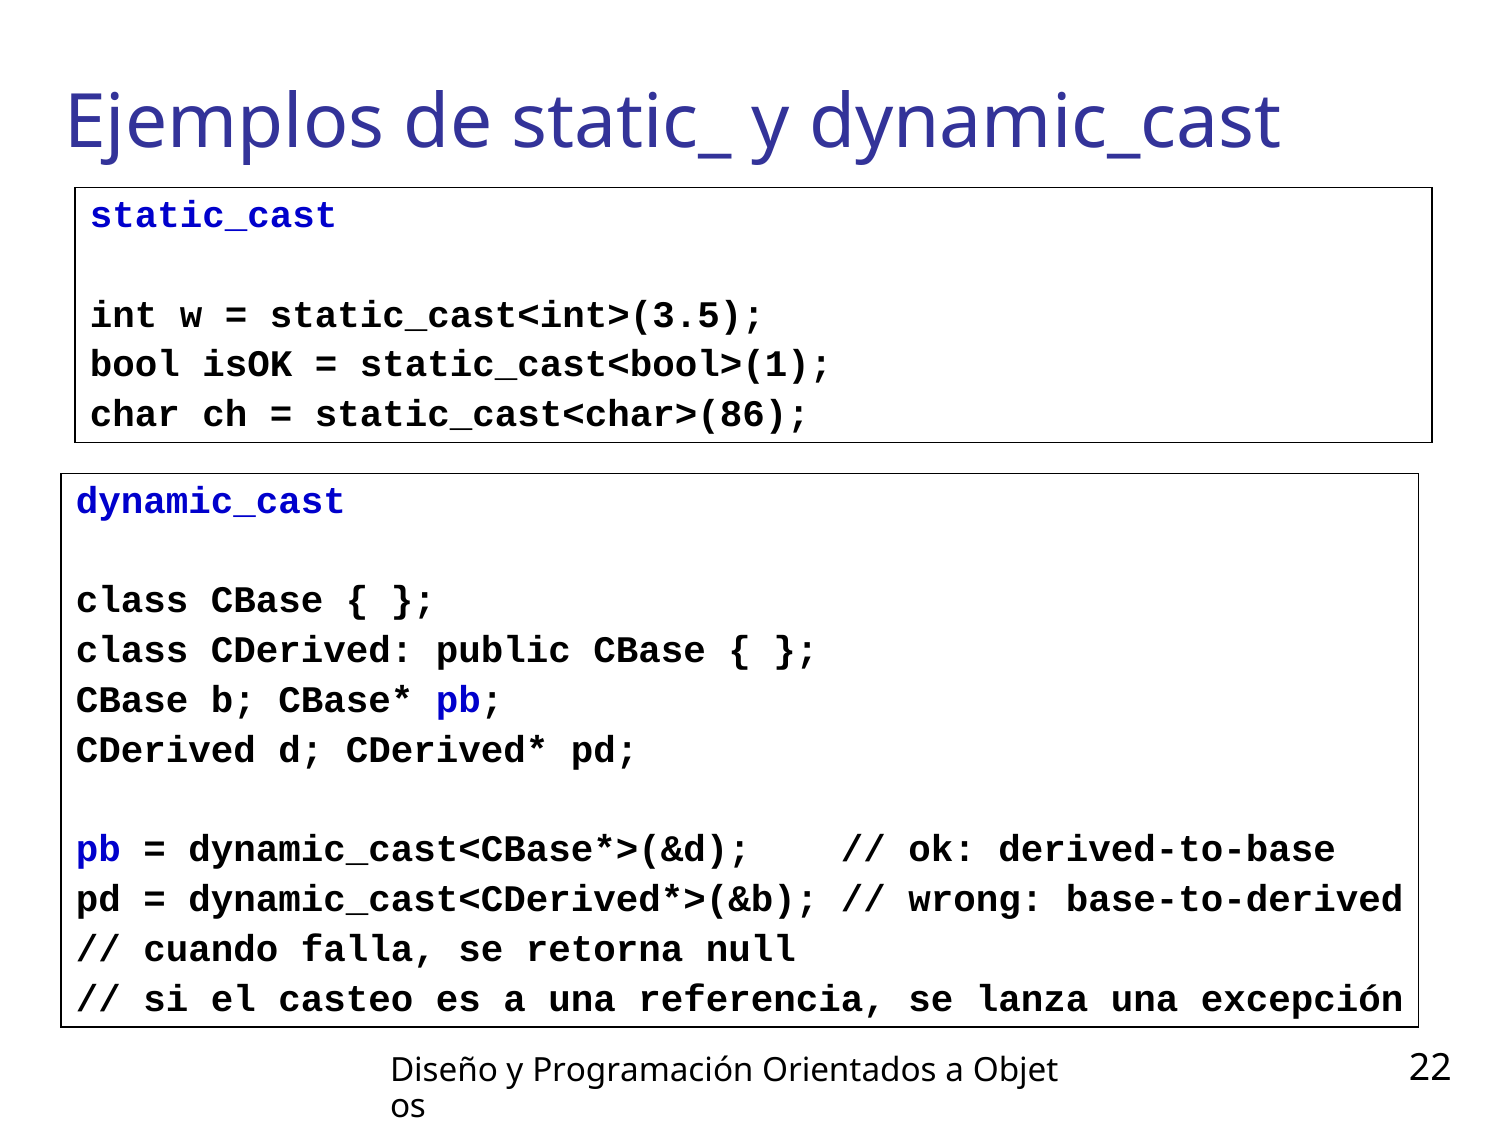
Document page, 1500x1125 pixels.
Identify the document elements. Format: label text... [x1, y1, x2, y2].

title Ejemplos de static_ y dynamic_cast [53, 0, 1465, 176]
text_box dynamic_cast class CBase { }; class CDerived: public CBase { }; CBase b; CBase* pb; CDerived d; CDerived* pd; pb = dynamic_cast<CBase*>(&d); // ok: derived-to-base pd = dynamic_cast<CDerived*>(&b); // wrong: base-to-derived // cuando falla, se retorna null // si el casteo es a una referencia, se lanza una excepción [61, 473, 1419, 1028]
text_box static_cast int w = static_cast<int>(3.5); bool isOK = static_cast<bool>(1); char ch = static_cast<char>(86); [74, 187, 1433, 443]
